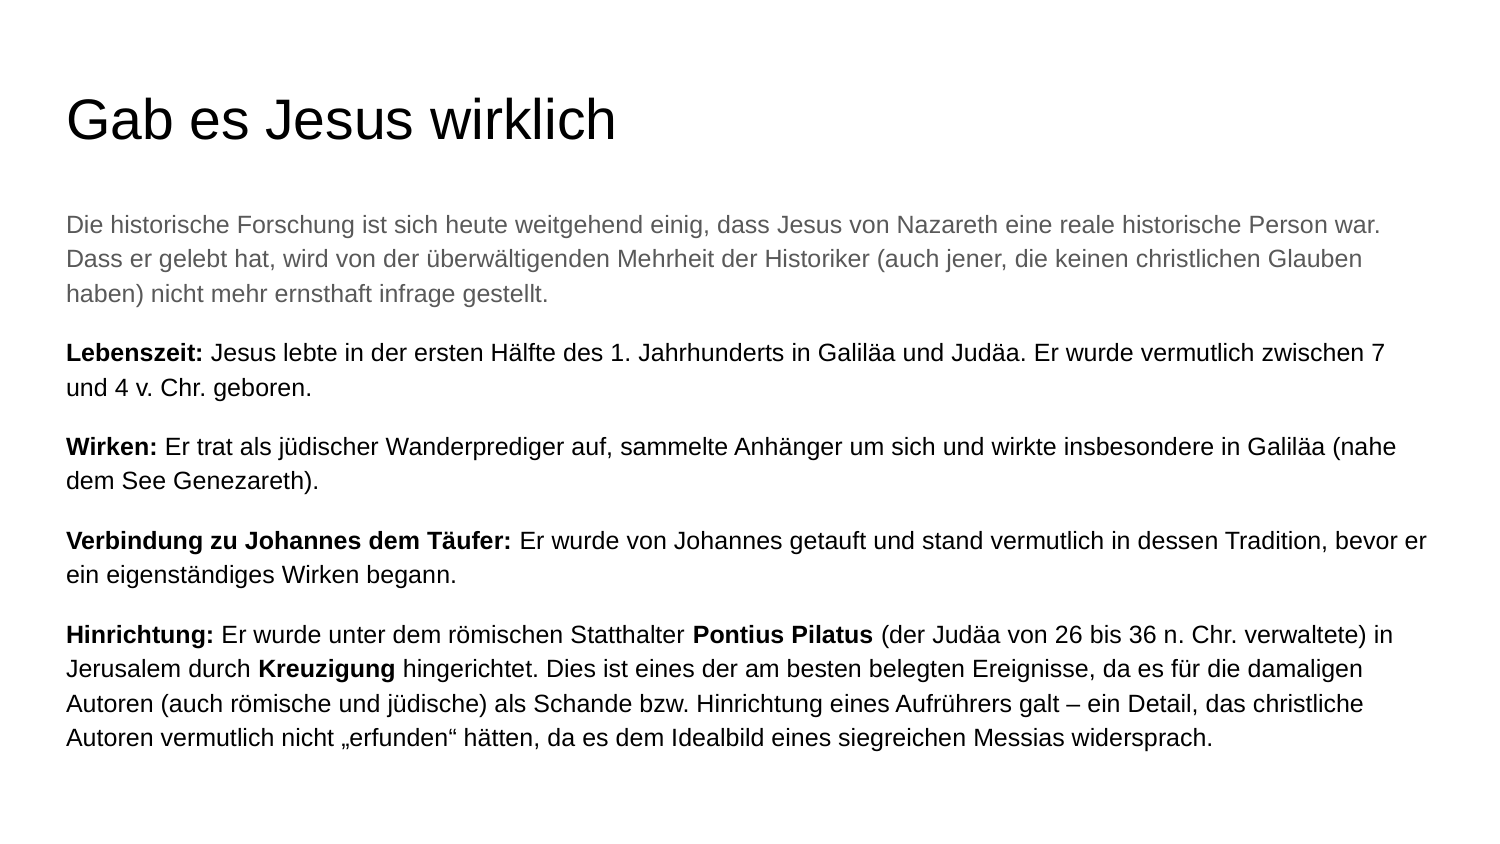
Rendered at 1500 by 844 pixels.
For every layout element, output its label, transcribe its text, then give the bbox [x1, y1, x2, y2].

title Gab es Jesus wirklich [51, 72, 1449, 167]
list Die historische Forschung ist sich heute weitgehend einig, dass Jesus von Nazareth eine reale historische Person war. Dass er gelebt hat, wird von der überwältigenden Mehrheit der Historiker (auch jener, die keinen christlichen Glauben haben) nicht mehr ernsthaft infrage gestellt. Lebenszeit: Jesus lebte in der ersten Hälfte des 1. Jahrhunderts in Galiläa und Judäa. Er wurde vermutlich zwischen 7 und 4 v. Chr. geboren. Wirken: Er trat als jüdischer Wanderprediger auf, sammelte Anhänger um sich und wirkte insbesondere in Galiläa (nahe dem See Genezareth). Verbindung zu Johannes dem Täufer: Er wurde von Johannes getauft und stand vermutlich in dessen Tradition, bevor er ein eigenständiges Wirken begann. Hinrichtung: Er wurde unter dem römischen Statthalter Pontius Pilatus (der Judäa von 26 bis 36 n. Chr. verwaltete) in Jerusalem durch Kreuzigung hingerichtet. Dies ist eines der am besten belegten Ereignisse, da es für die damaligen Autoren (auch römische und jüdische) als Schande bzw. Hinrichtung eines Aufrührers galt – ein Detail, das christliche Autoren vermutlich nicht „erfunden“ hätten, da es dem Idealbild eines siegreichen Messias widersprach. [51, 189, 1449, 750]
